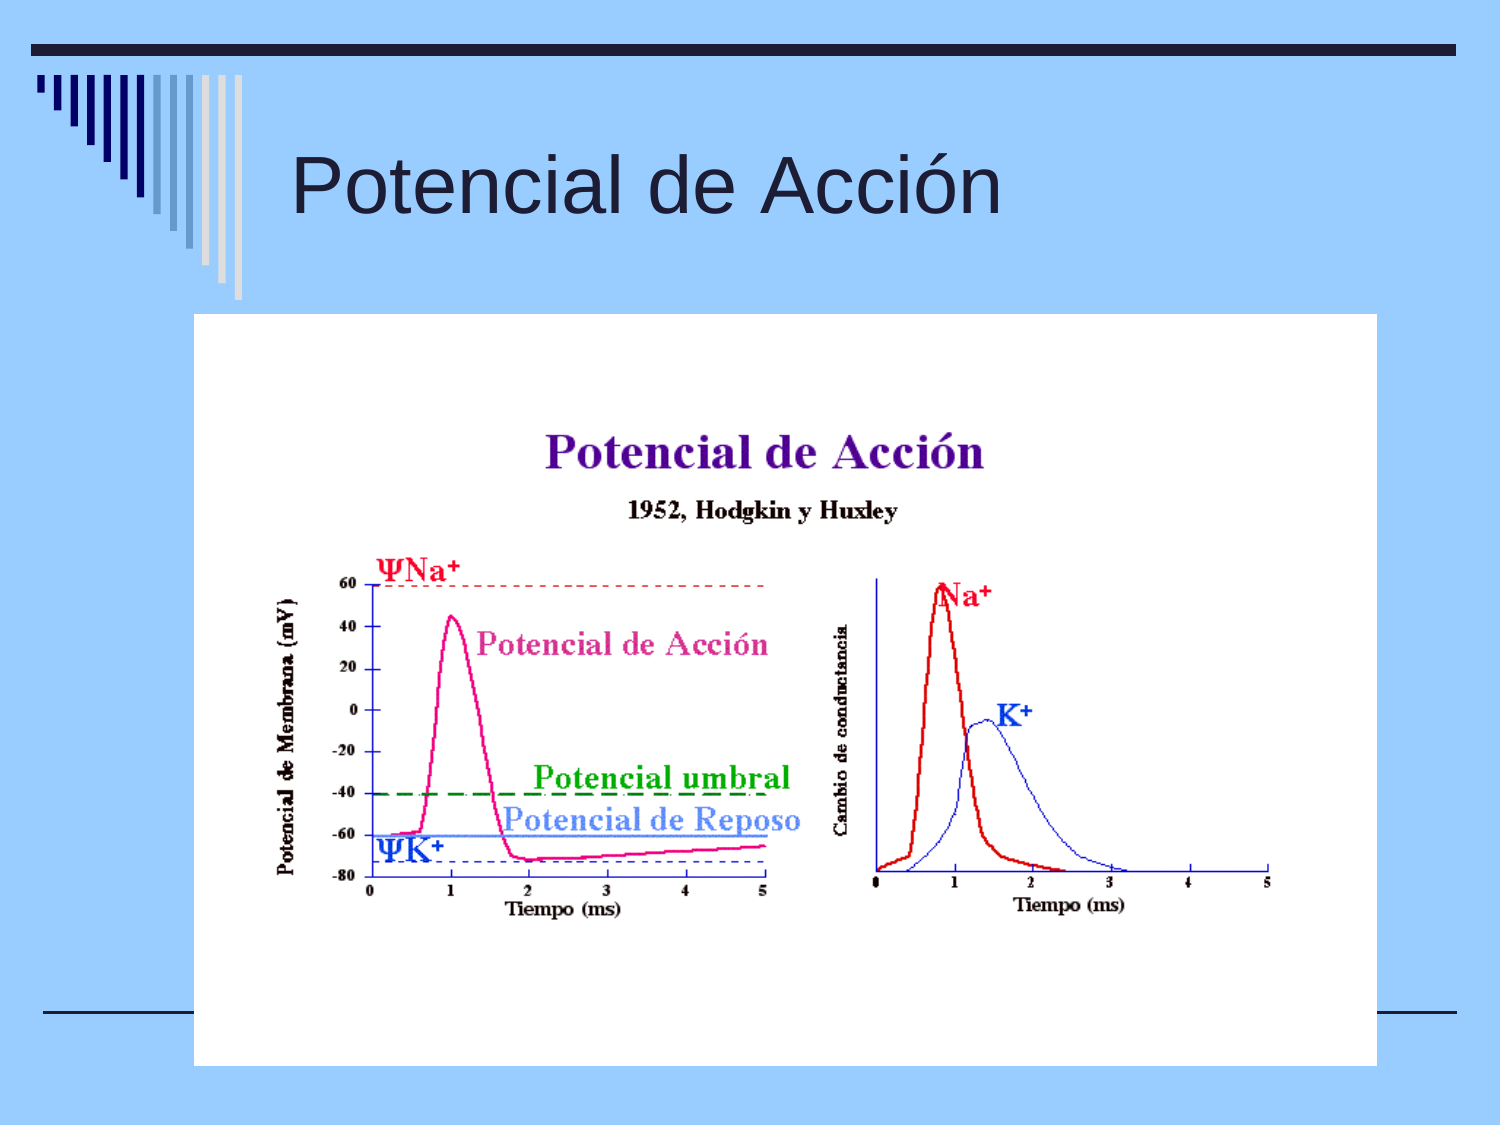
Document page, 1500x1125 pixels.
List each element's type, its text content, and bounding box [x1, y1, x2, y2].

title Potencial de Acción [275, 75, 1426, 288]
text_box [194, 314, 1377, 1066]
